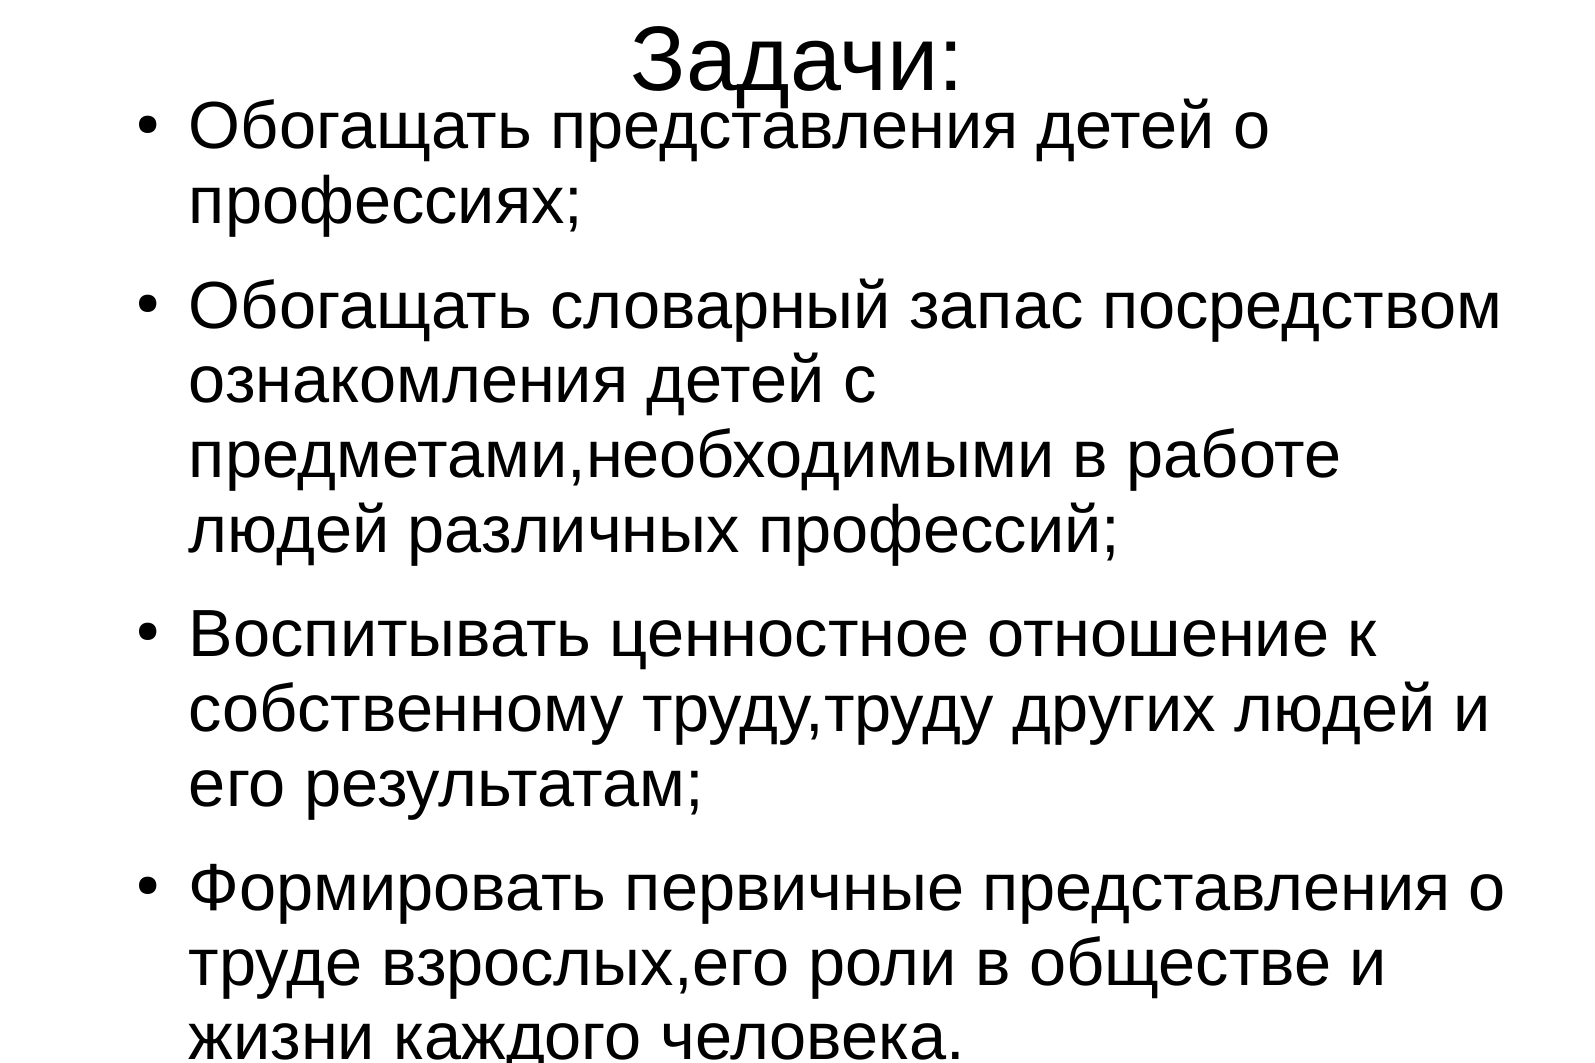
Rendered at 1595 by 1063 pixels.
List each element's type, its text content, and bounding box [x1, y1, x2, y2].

list Обогащать представления детей о профессиях; Обогащать словарный запас посредством ознакомления детей с предметами,необходимыми в работе людей различных профессий; Воспитывать ценностное отношение к собственному труду,труду других людей и его результатам; Формировать первичные представления о труде взрослых,его роли в обществе и жизни каждого человека. [118, 88, 1536, 1063]
title Задачи: [118, 0, 1477, 88]
